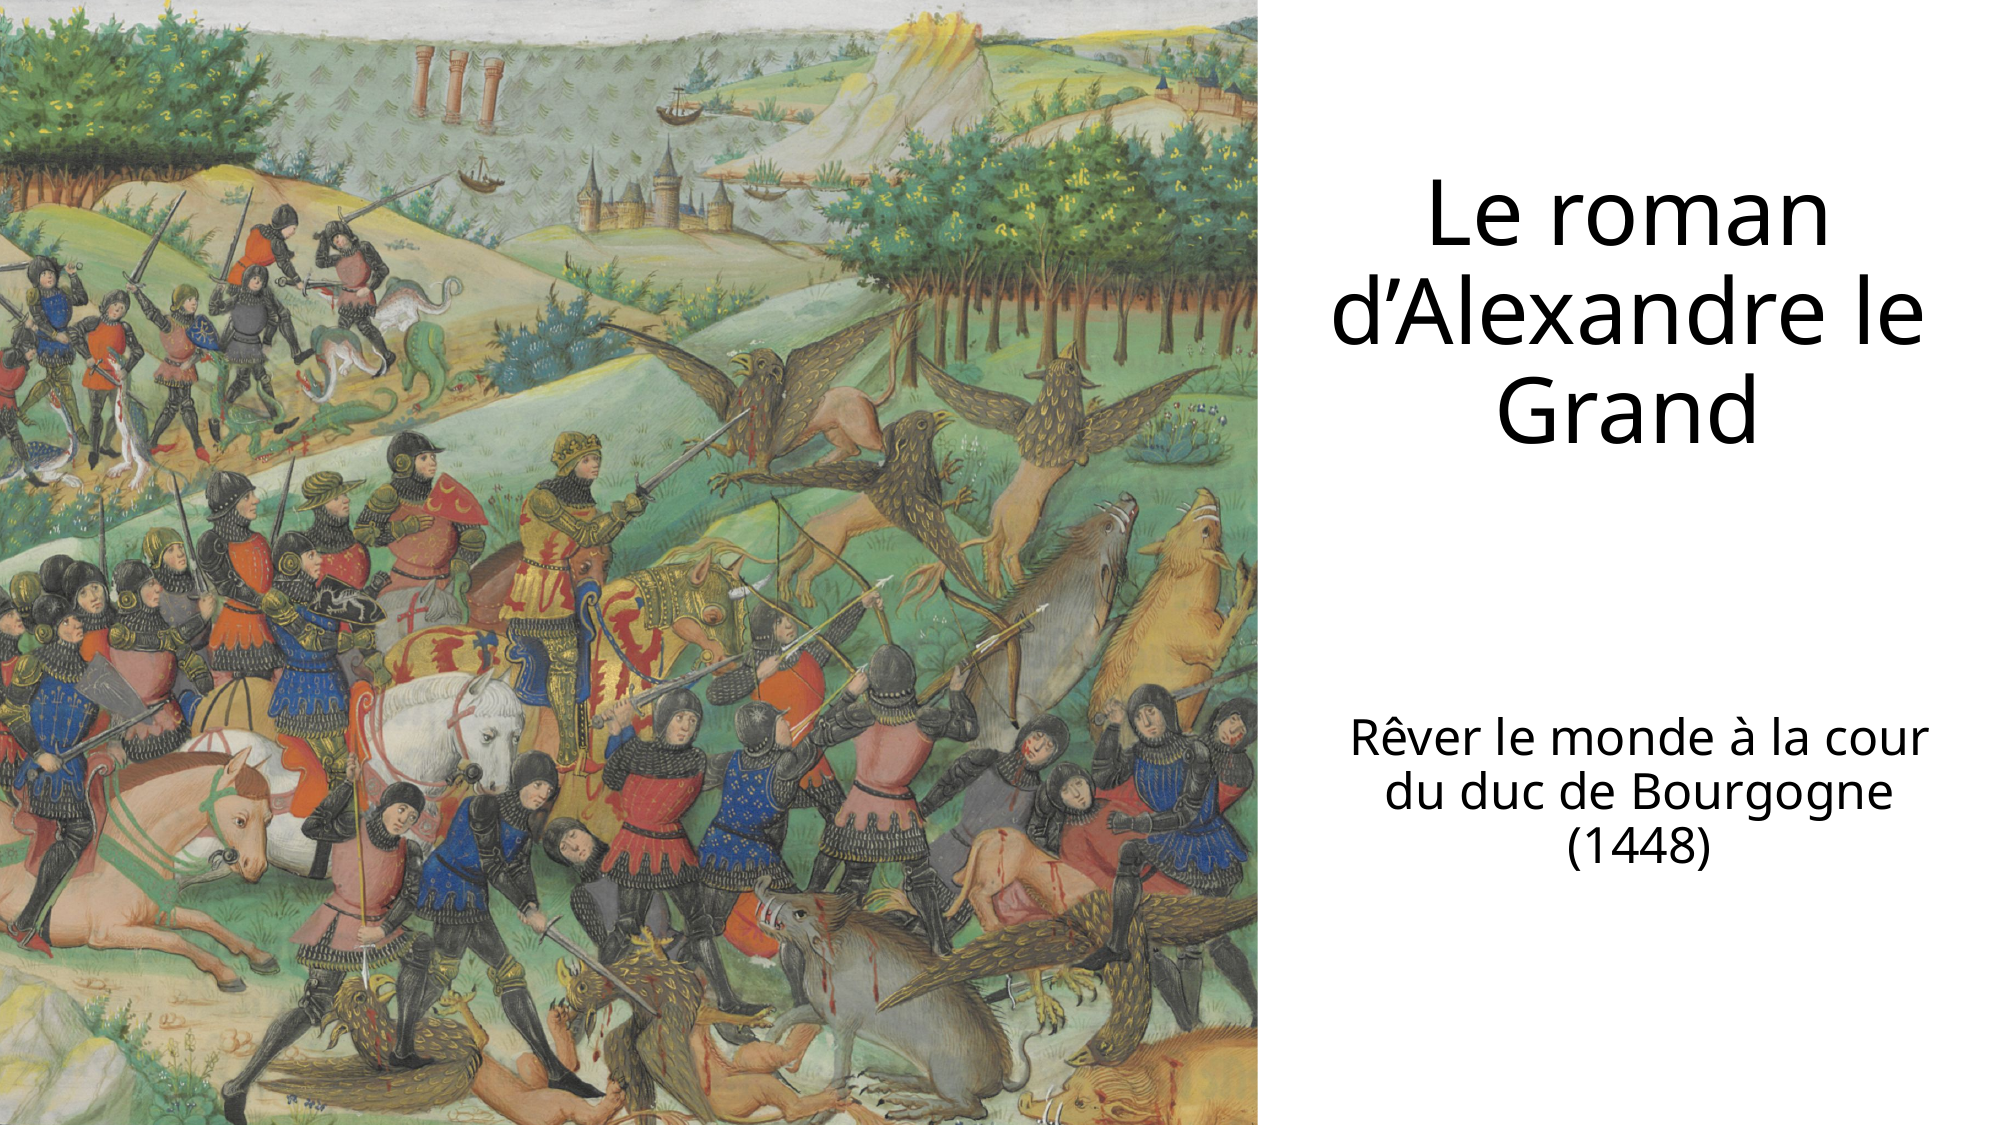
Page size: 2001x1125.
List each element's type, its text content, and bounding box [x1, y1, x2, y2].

picture [0, 0, 1258, 1125]
title Le roman d’Alexandre le Grand [1258, 16, 2000, 471]
subtitle Rêver le monde à la cour du duc de Bourgogne (1448) [1312, 705, 1968, 1125]
